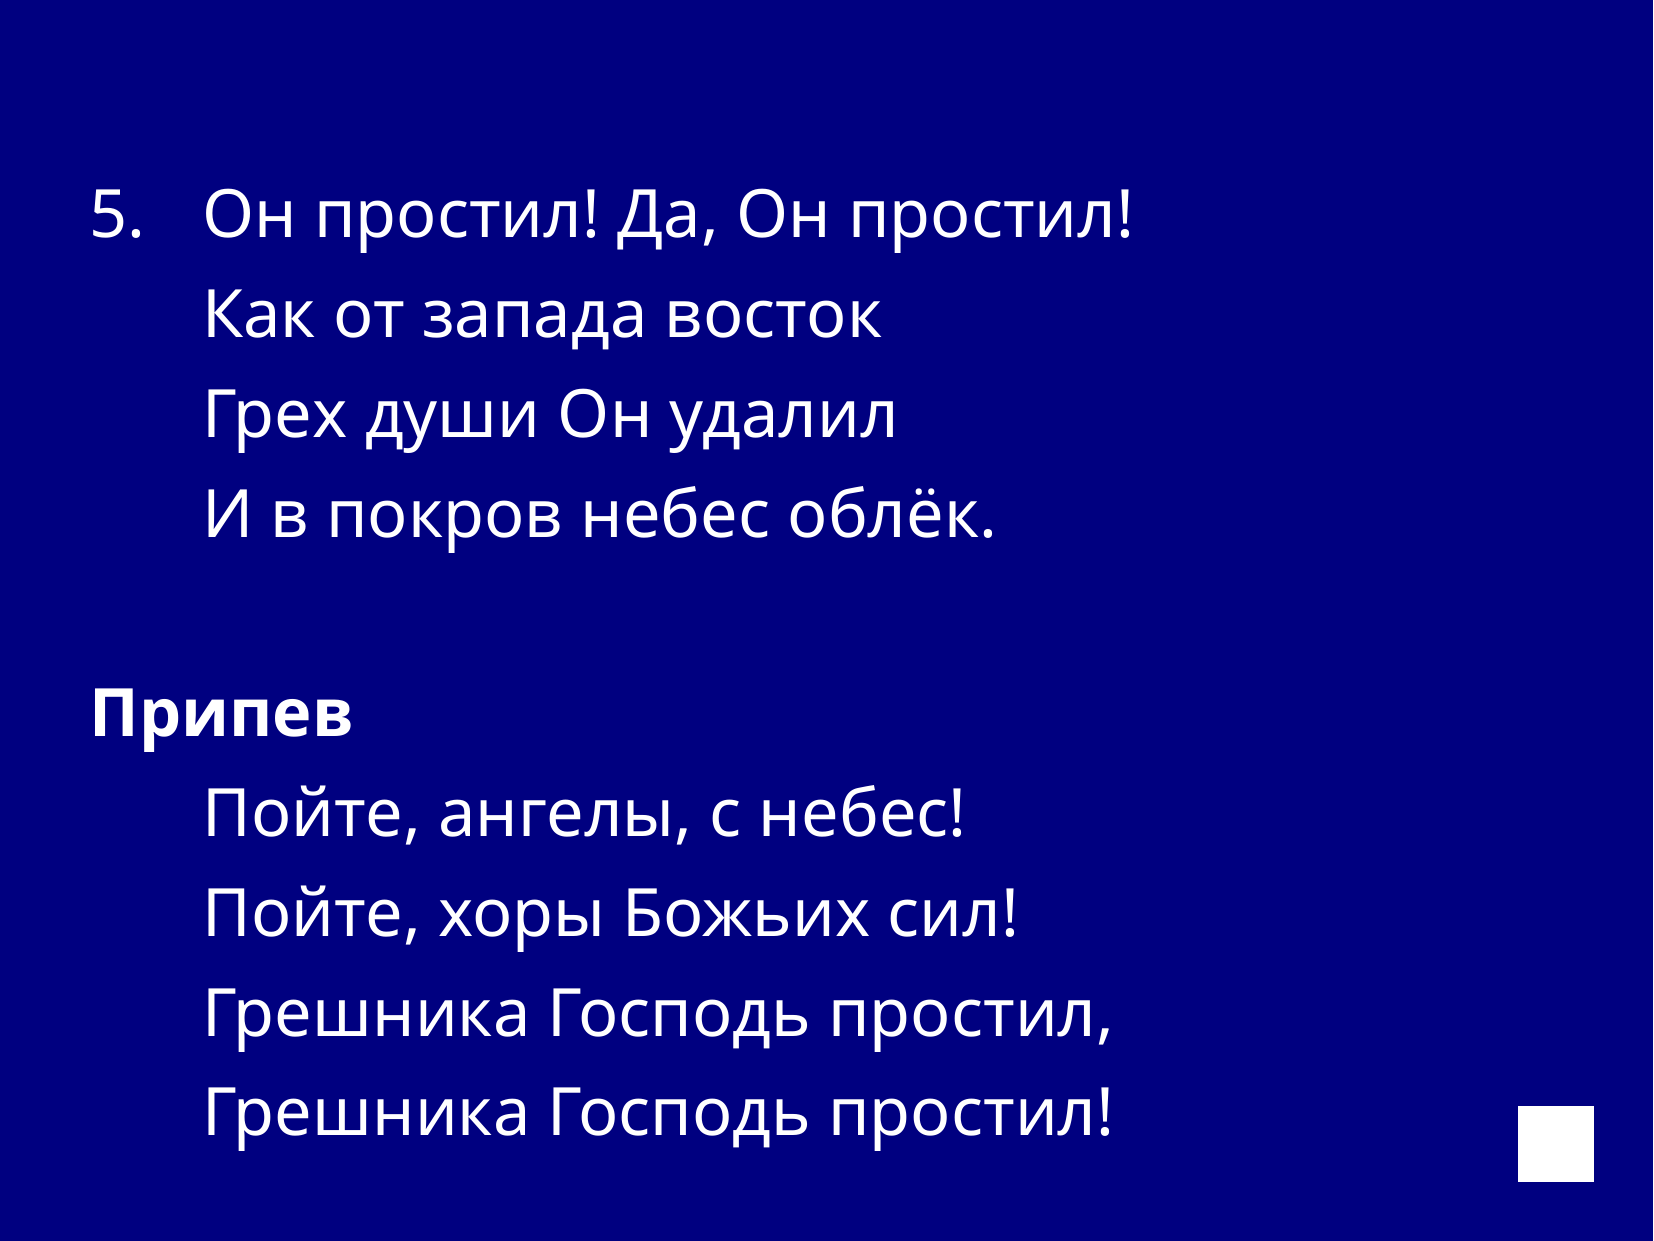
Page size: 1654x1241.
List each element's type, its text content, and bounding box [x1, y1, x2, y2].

text_box [1518, 1106, 1594, 1182]
text_box 5. Он простил! Да, Он простил! Как от запада восток Грех души Он удалил И в покров небес облёк. Припев Пойте, ангелы, с небес! Пойте, хоры Божьих сил! Грешника Господь простил, Грешника Господь простил! [75, 150, 1576, 1163]
